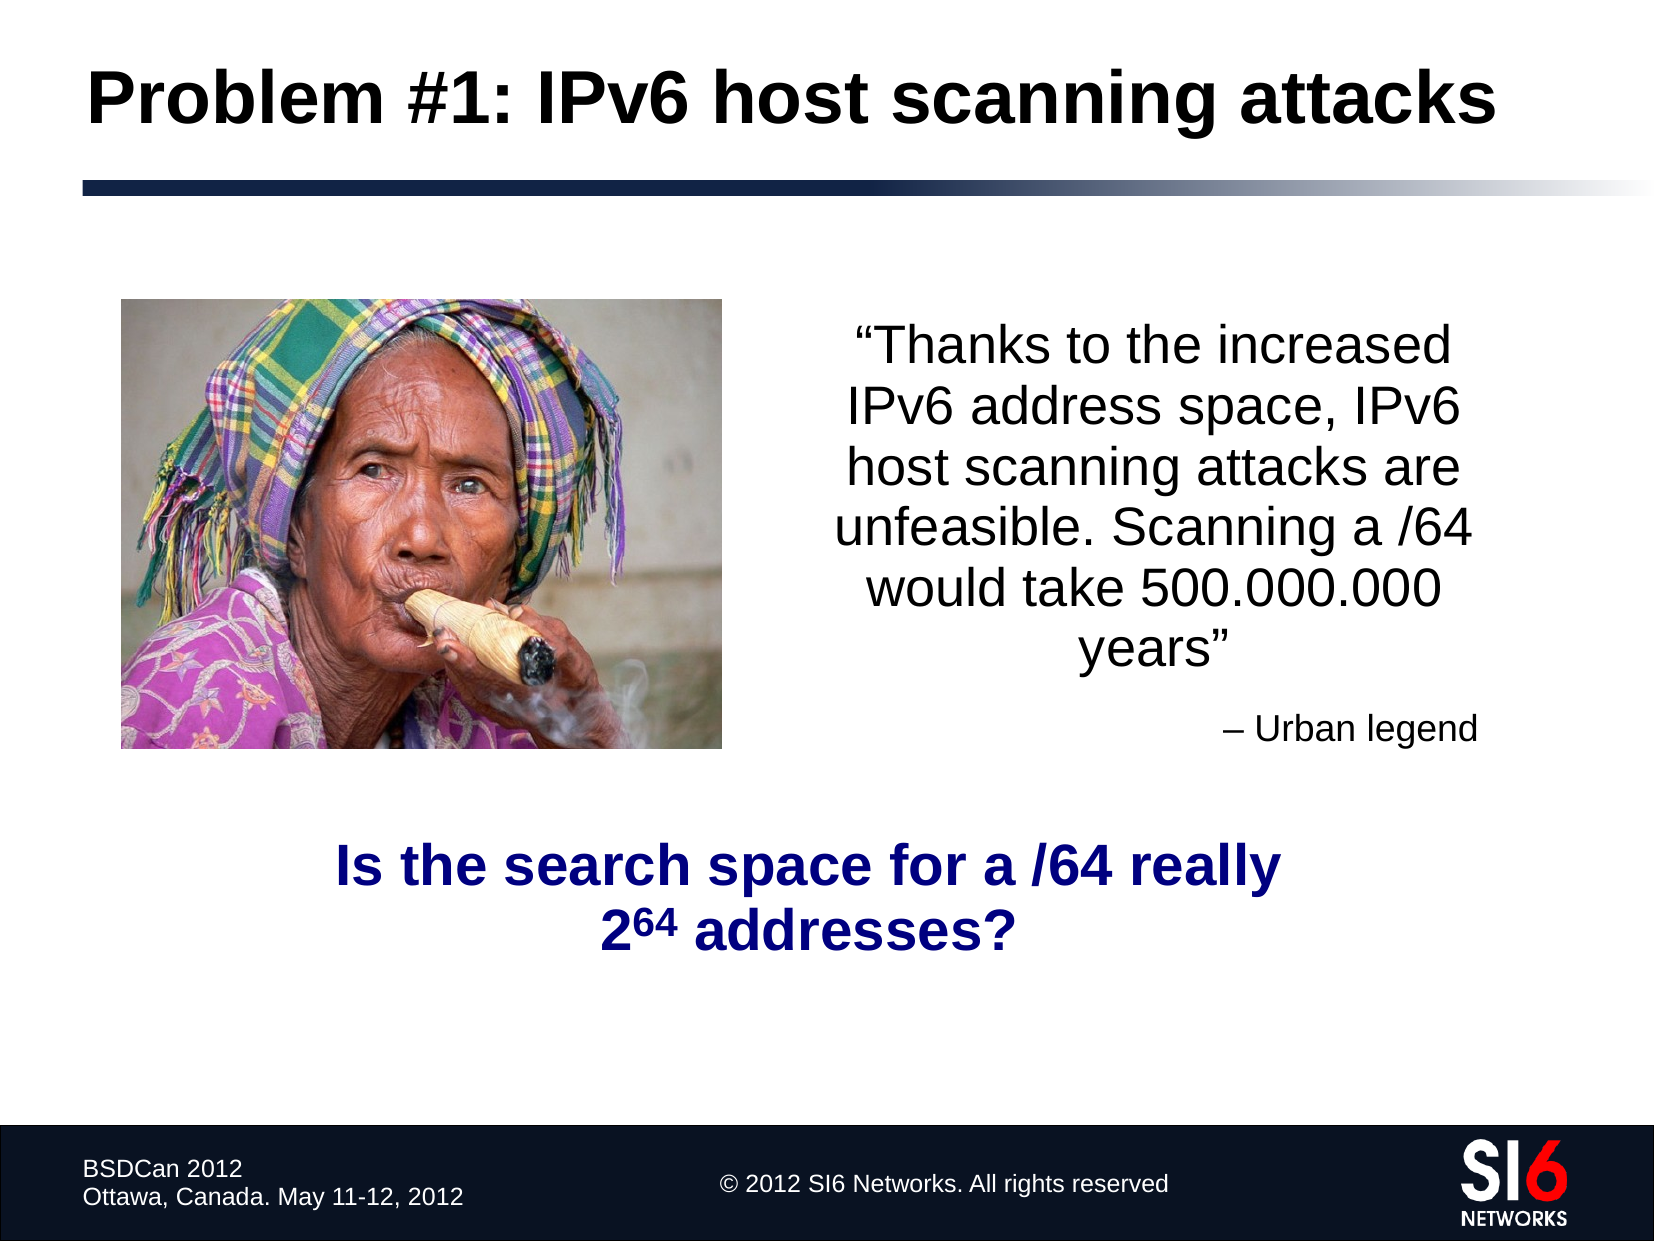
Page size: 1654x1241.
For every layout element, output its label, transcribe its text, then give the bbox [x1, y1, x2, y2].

title Problem #1: IPv6 host scanning attacks [86, 30, 1576, 166]
text_box Is the search space for a /64 really 264 addresses? [285, 825, 1381, 972]
picture [1461, 1139, 1567, 1226]
list “Thanks to the increased IPv6 address space, IPv6 host scanning attacks are unfeasible. Scanning a /64 would take 500.000.000 years” – Urban legend [738, 315, 1500, 752]
picture [121, 299, 722, 749]
